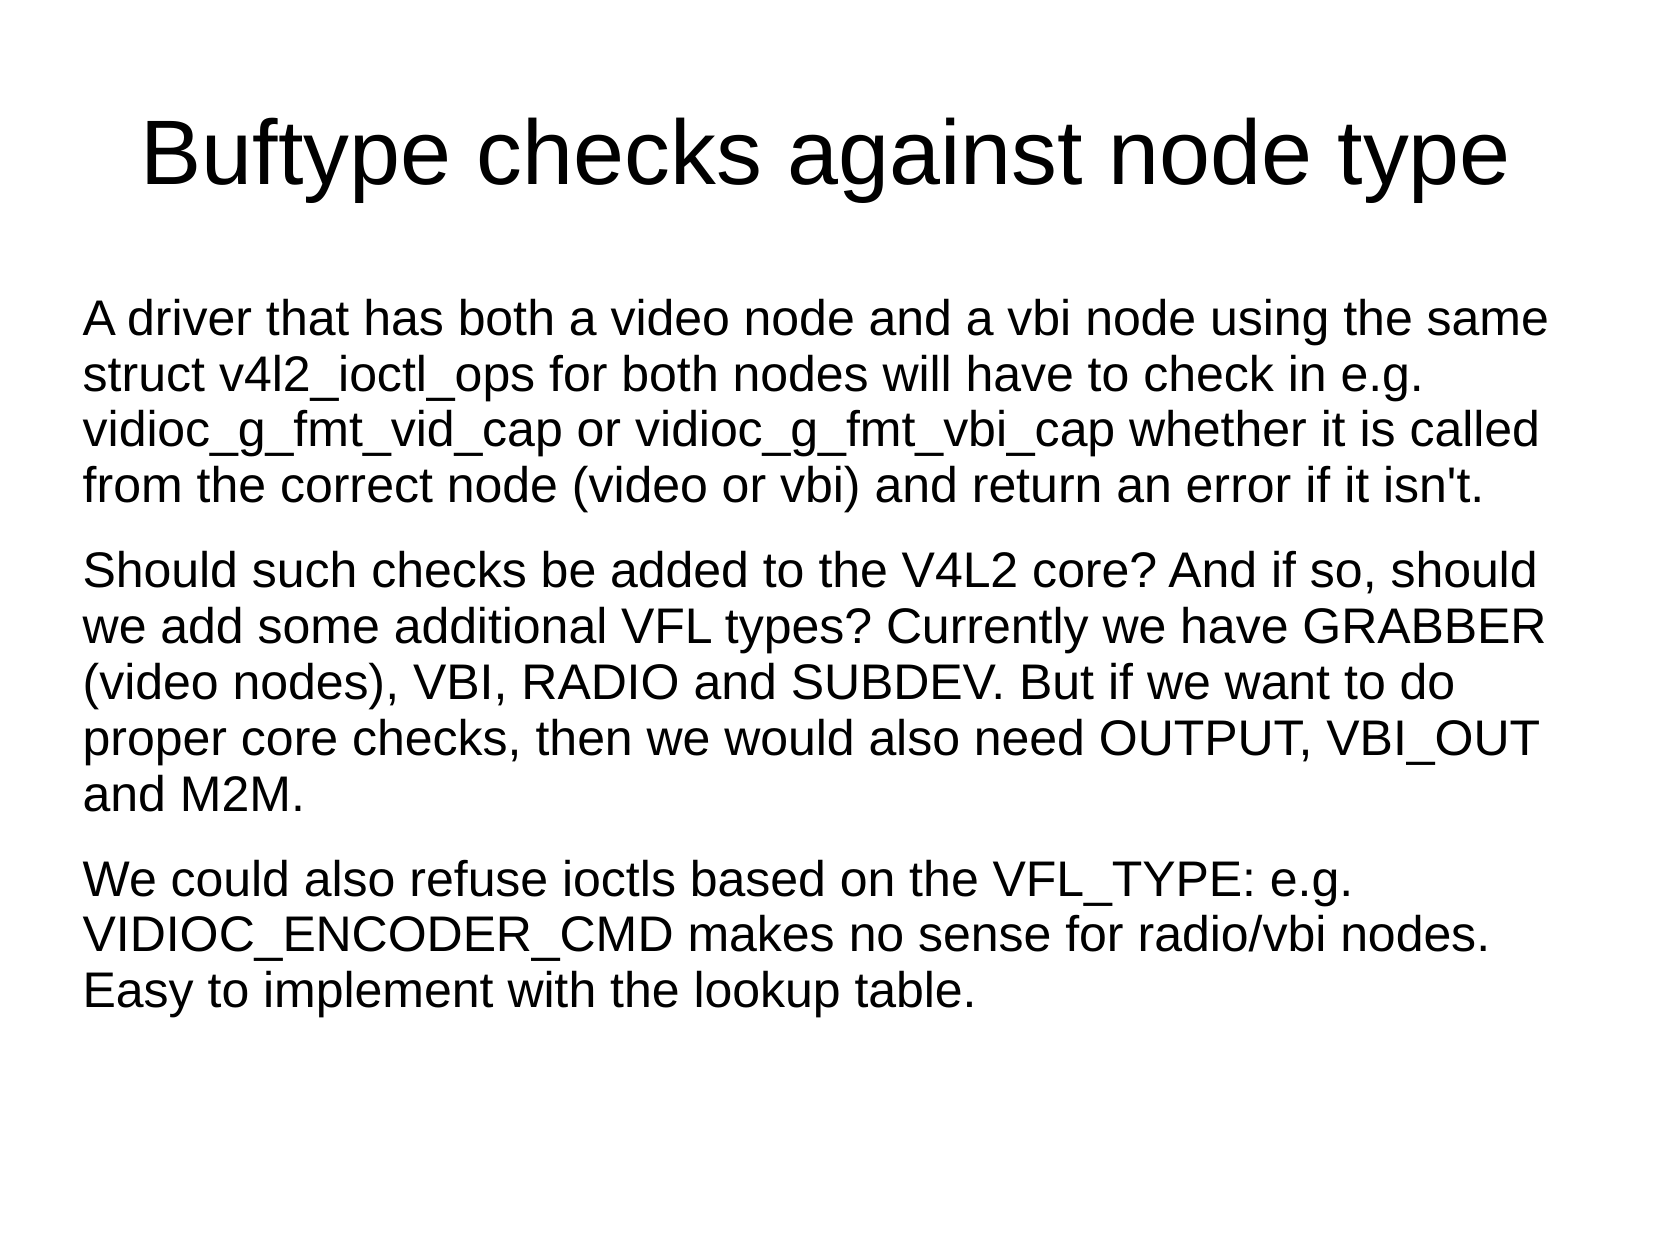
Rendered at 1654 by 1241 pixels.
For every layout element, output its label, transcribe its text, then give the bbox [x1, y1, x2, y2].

list A driver that has both a video node and a vbi node using the same struct v4l2_ioctl_ops for both nodes will have to check in e.g. vidioc_g_fmt_vid_cap or vidioc_g_fmt_vbi_cap whether it is called from the correct node (video or vbi) and return an error if it isn't. Should such checks be added to the V4L2 core? And if so, should we add some additional VFL types? Currently we have GRABBER (video nodes), VBI, RADIO and SUBDEV. But if we want to do proper core checks, then we would also need OUTPUT, VBI_OUT and M2M. We could also refuse ioctls based on the VFL_TYPE: e.g. VIDIOC_ENCODER_CMD makes no sense for radio/vbi nodes. Easy to implement with the lookup table. [82, 290, 1571, 1094]
title Buftype checks against node type [82, 56, 1571, 250]
